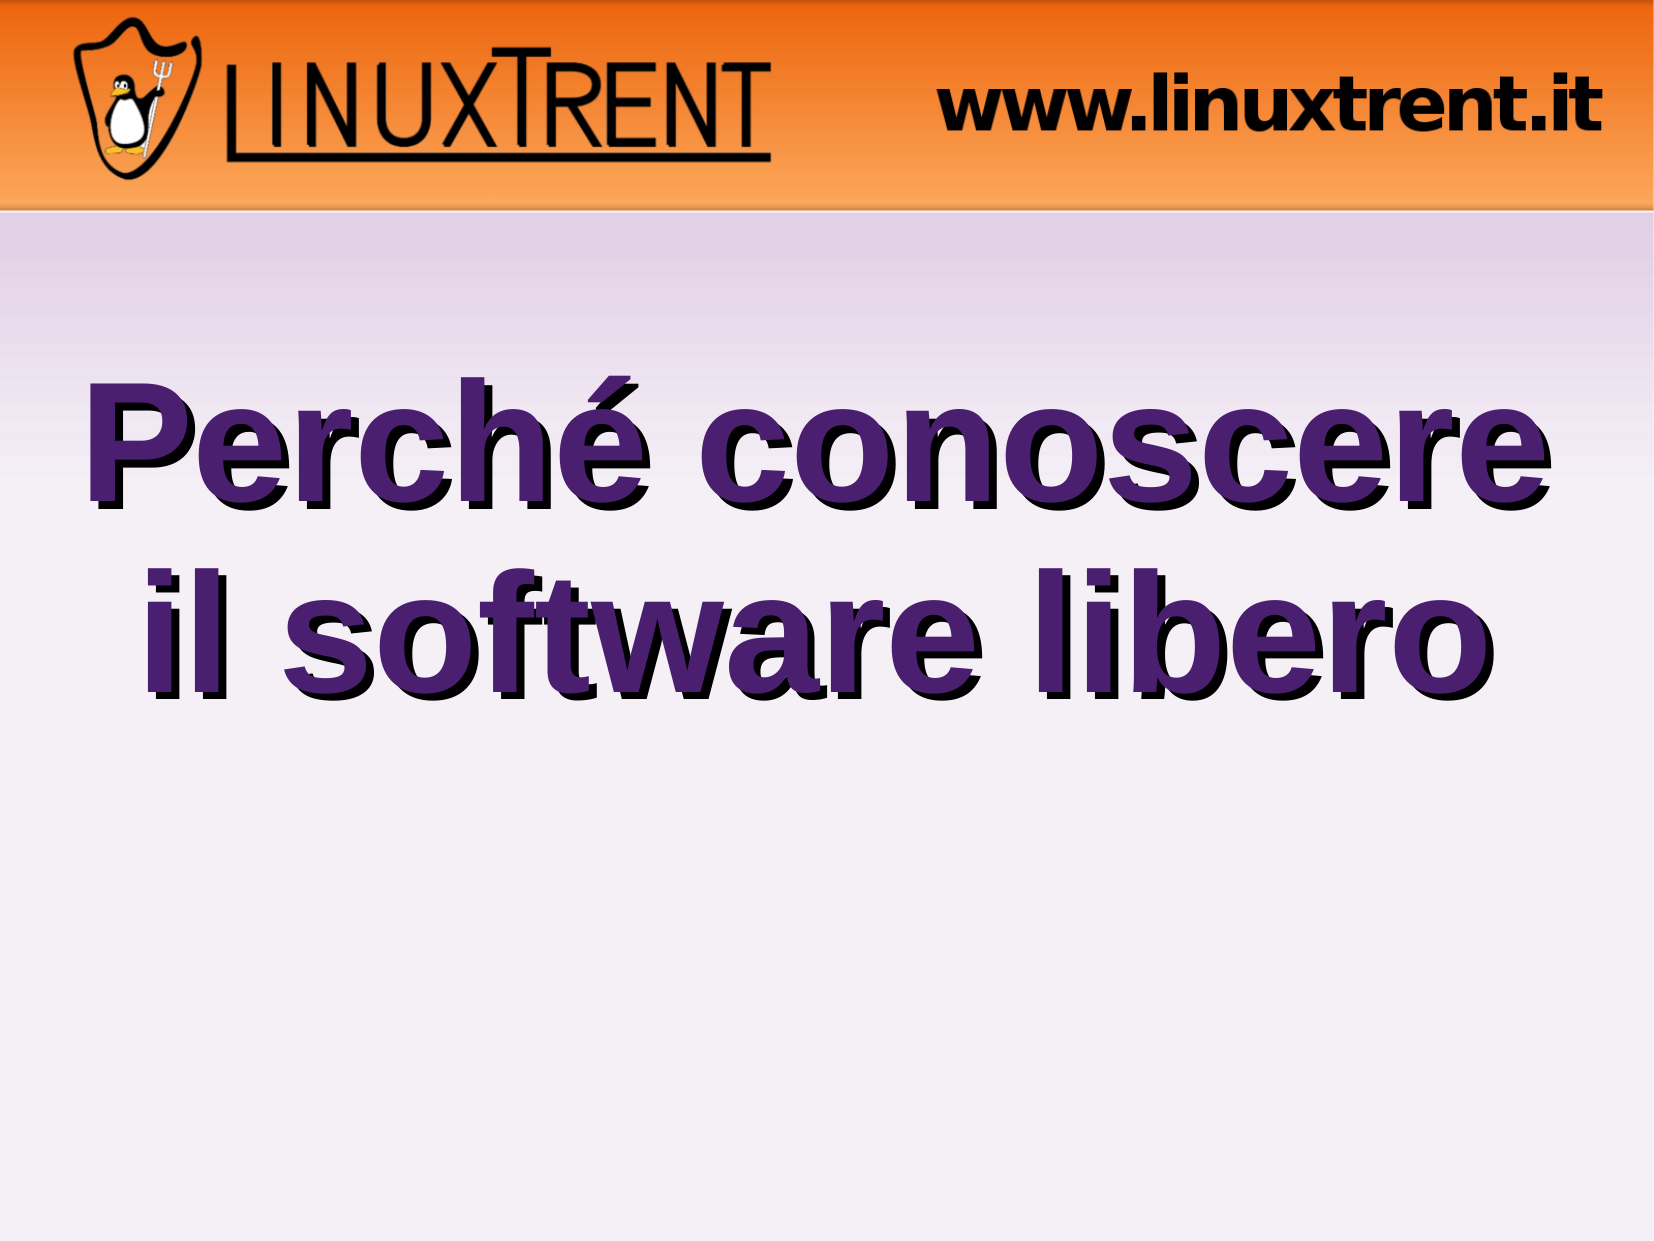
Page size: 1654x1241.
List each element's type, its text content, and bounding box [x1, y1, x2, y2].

title Perché conoscere il software libero [70, 295, 1560, 781]
picture [0, 0, 1654, 1241]
